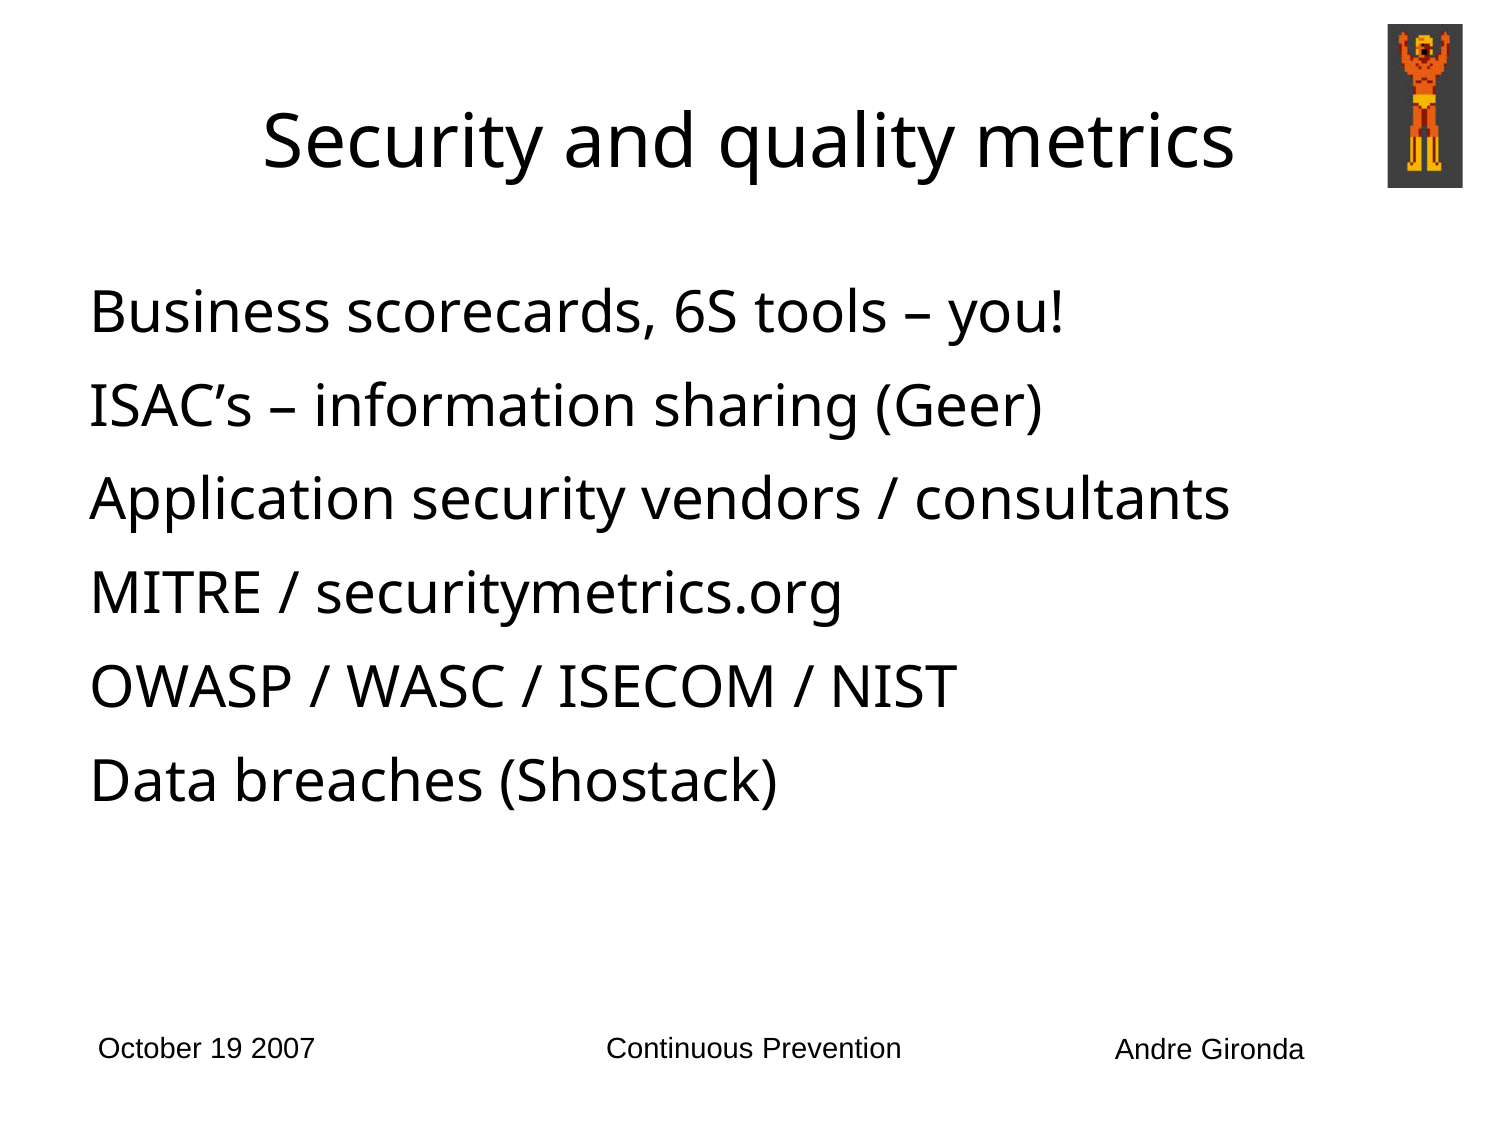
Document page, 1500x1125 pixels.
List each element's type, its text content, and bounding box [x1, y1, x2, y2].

list Business scorecards, 6S tools – you! ISAC’s – information sharing (Geer) Application security vendors / consultants MITRE / securitymetrics.org OWASP / WASC / ISECOM / NIST Data breaches (Shostack) [75, 262, 1426, 1006]
picture [1387, 24, 1463, 188]
title Security and quality metrics [75, 45, 1426, 233]
